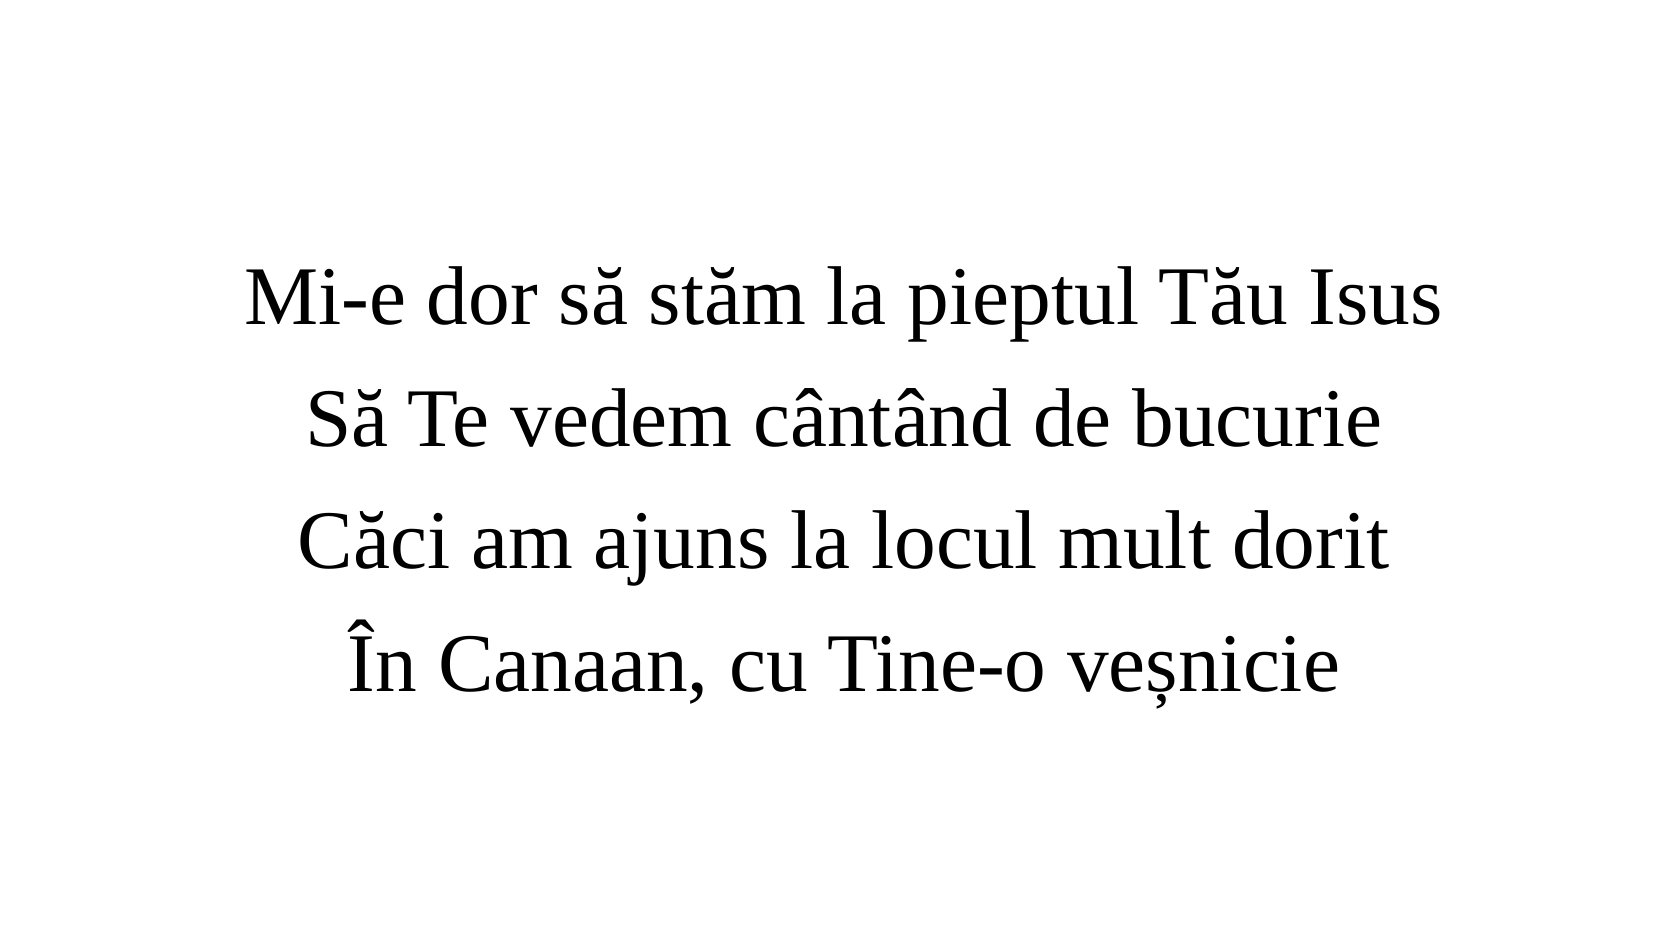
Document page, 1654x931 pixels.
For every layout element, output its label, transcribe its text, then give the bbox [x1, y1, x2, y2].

subtitle Mi-e dor să stăm la pieptul Tău Isus Să Te vedem cântând de bucurie Căci am ajuns la locul mult dorit În Canaan, cu Tine-o veșnicie [177, 237, 1512, 712]
